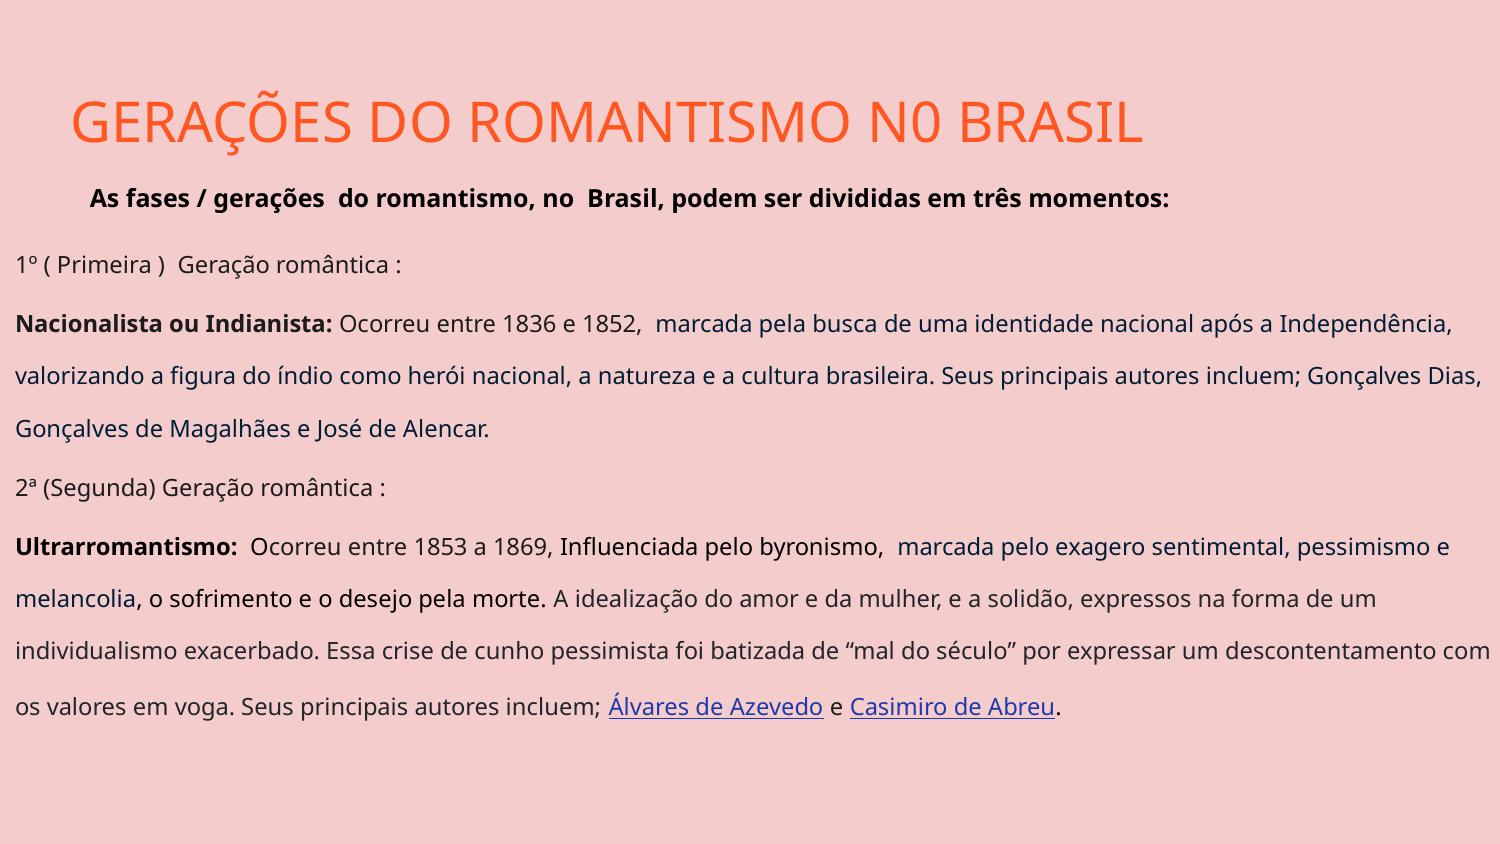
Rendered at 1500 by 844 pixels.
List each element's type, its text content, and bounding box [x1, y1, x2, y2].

text_box As fases / gerações do romantismo, no Brasil, podem ser divididas em três momentos: [74, 142, 1363, 228]
title GERAÇÕES DO ROMANTISMO N0 BRASIL [55, 14, 1500, 165]
list 1º ( Primeira ) Geração romântica : Nacionalista ou Indianista: Ocorreu entre 1836 e 1852, marcada pela busca de uma identidade nacional após a Independência, valorizando a figura do índio como herói nacional, a natureza e a cultura brasileira. Seus principais autores incluem; Gonçalves Dias, Gonçalves de Magalhães e José de Alencar. 2ª (Segunda) Geração romântica : Ultrarromantismo: Ocorreu entre 1853 a 1869, Influenciada pelo byronismo, marcada pelo exagero sentimental, pessimismo e melancolia, o sofrimento e o desejo pela morte. A idealização do amor e da mulher, e a solidão, expressos na forma de um individualismo exacerbado. Essa crise de cunho pessimista foi batizada de “mal do século” por expressar um descontentamento com os valores em voga. Seus principais autores incluem; Álvares de Azevedo e Casimiro de Abreu. [0, 210, 1500, 772]
